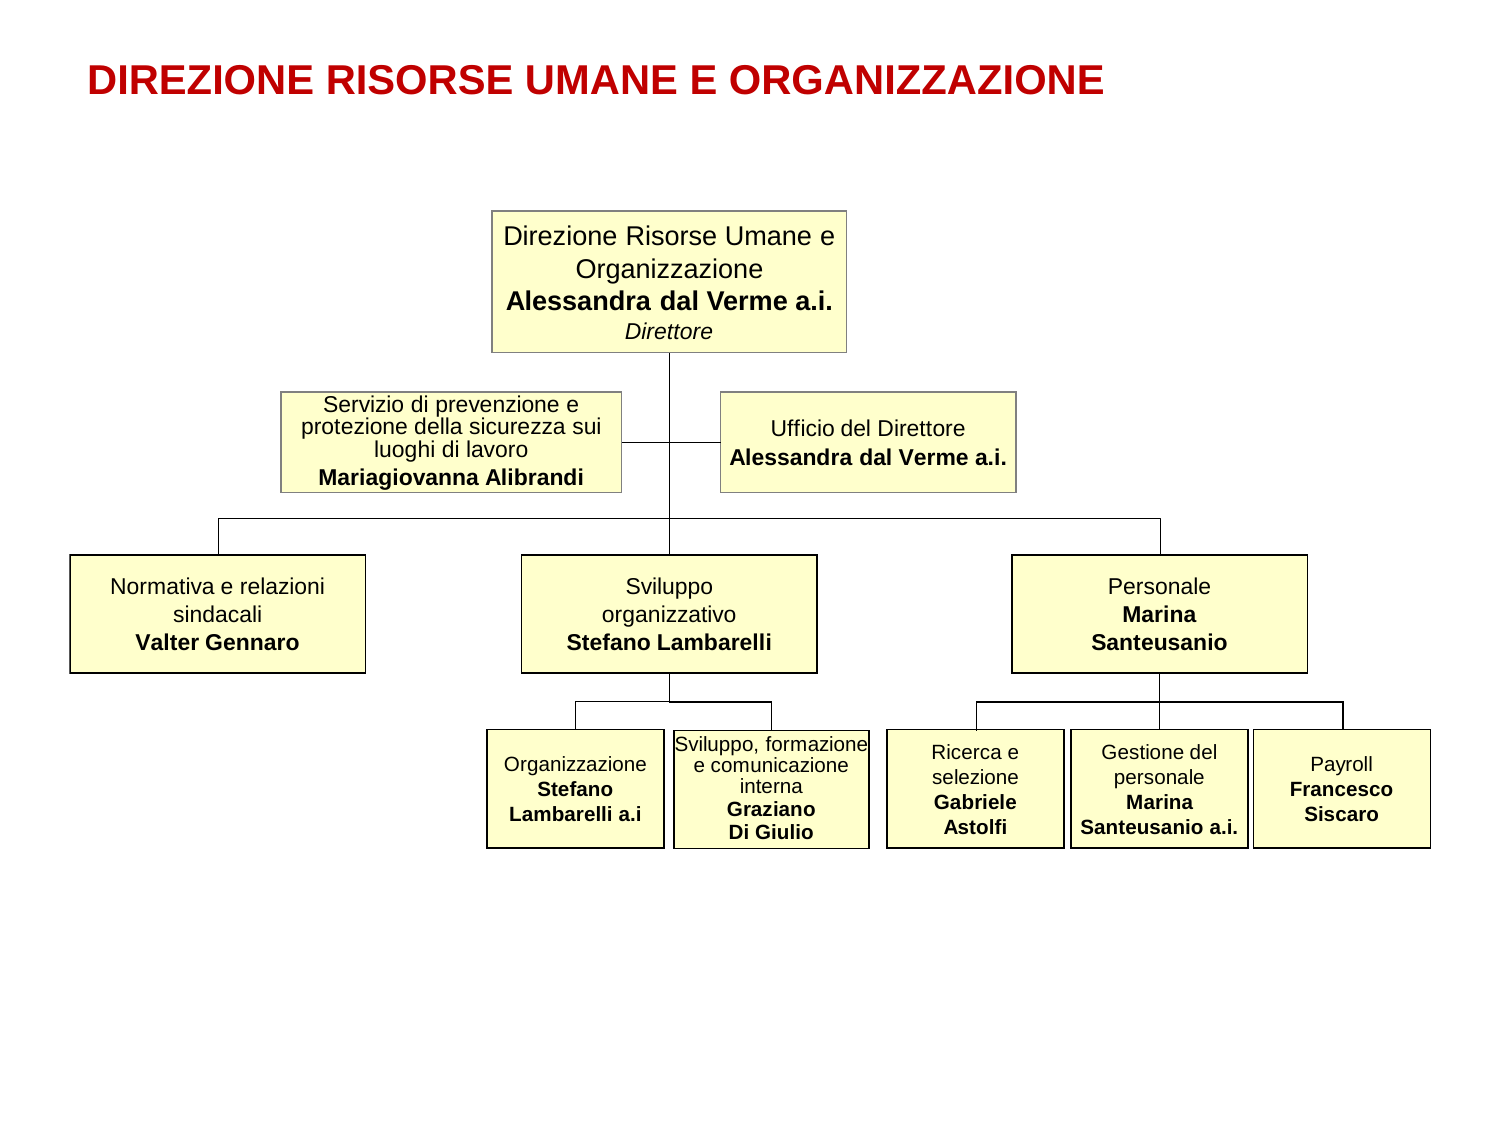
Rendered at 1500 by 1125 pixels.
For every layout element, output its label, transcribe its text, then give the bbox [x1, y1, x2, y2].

picture [69, 209, 1431, 857]
text_box DIREZIONE RISORSE UMANE E ORGANIZZAZIONE [72, 45, 1462, 128]
